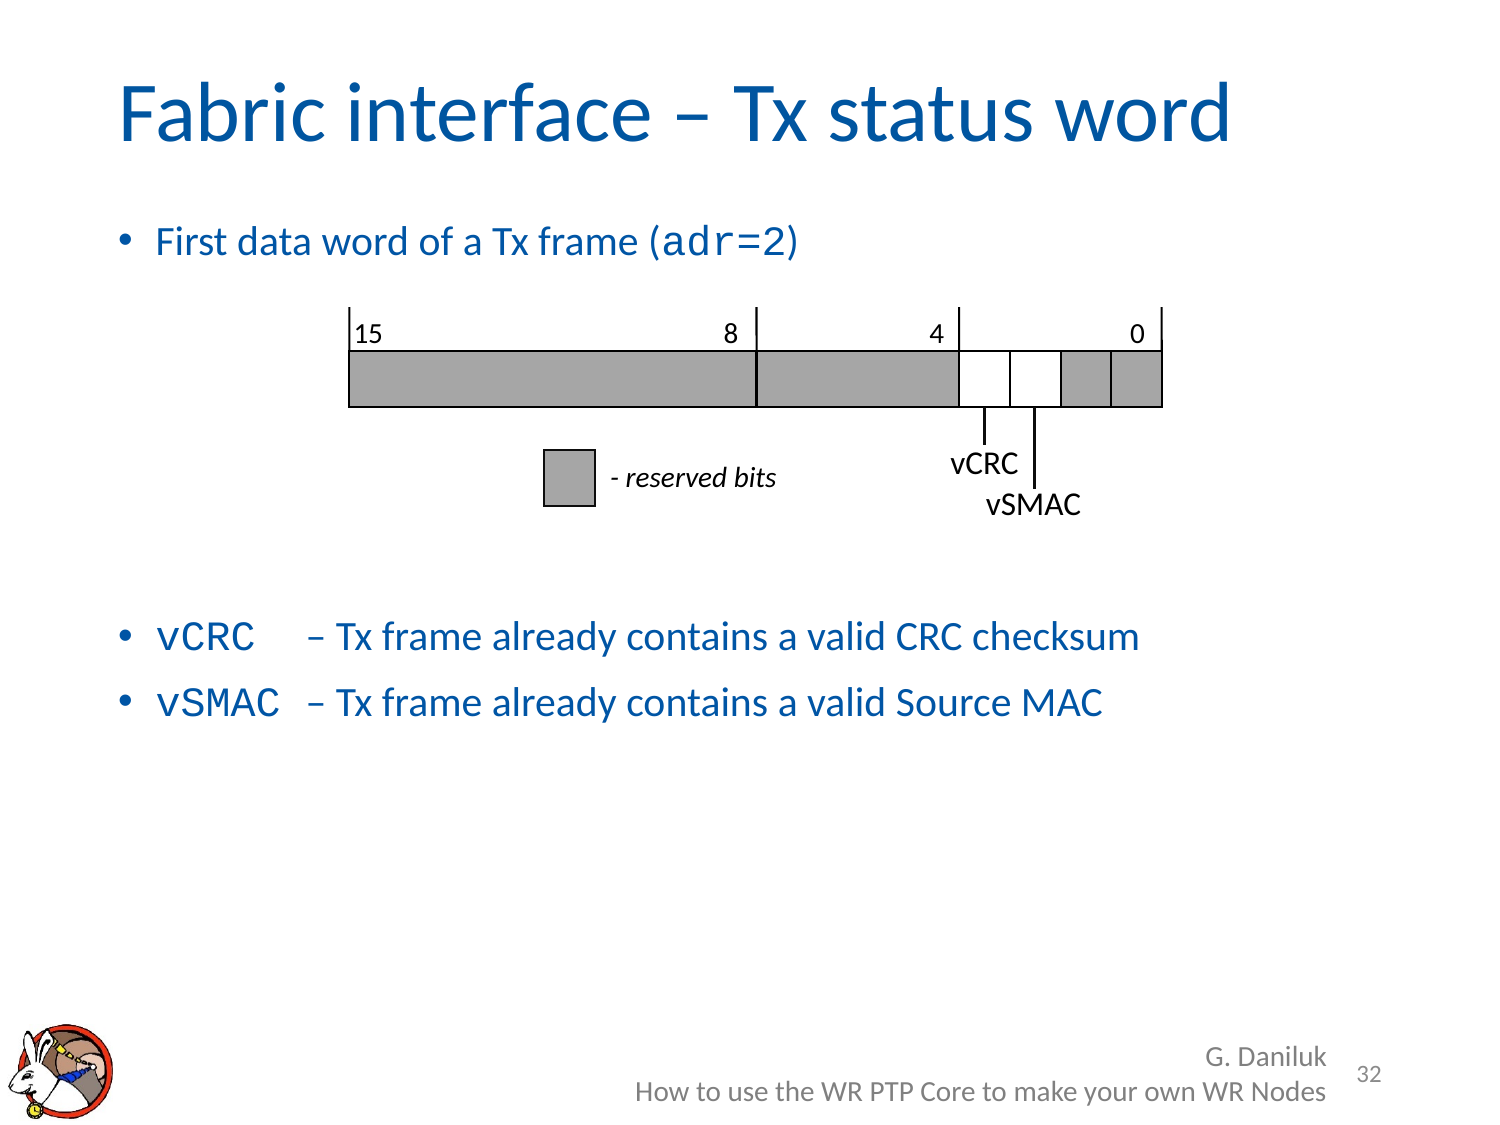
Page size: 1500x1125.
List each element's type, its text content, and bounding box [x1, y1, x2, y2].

text_box 4 [914, 307, 951, 357]
text_box 15 [338, 307, 398, 357]
slide_number <number> [1342, 1042, 1397, 1103]
text_box [543, 450, 595, 507]
text_box G. Daniluk How to use the WR PTP Core to make your own WR Nodes [112, 1029, 1342, 1115]
text_box [349, 350, 1162, 407]
text_box vCRC [988, 465, 997, 474]
title Fabric interface – Tx status word [103, 59, 1397, 169]
list First data word of a Tx frame (adr=2) vCRC – Tx frame already contains a valid CRC checksum vSMAC – Tx frame already contains a valid Source MAC [103, 211, 1397, 1014]
text_box 0 [1115, 307, 1152, 357]
text_box vSMAC [971, 474, 1097, 529]
text_box vCRC [935, 433, 1033, 489]
text_box - reserved bits [595, 450, 792, 501]
picture [7, 1024, 113, 1121]
text_box 8 [708, 307, 745, 357]
